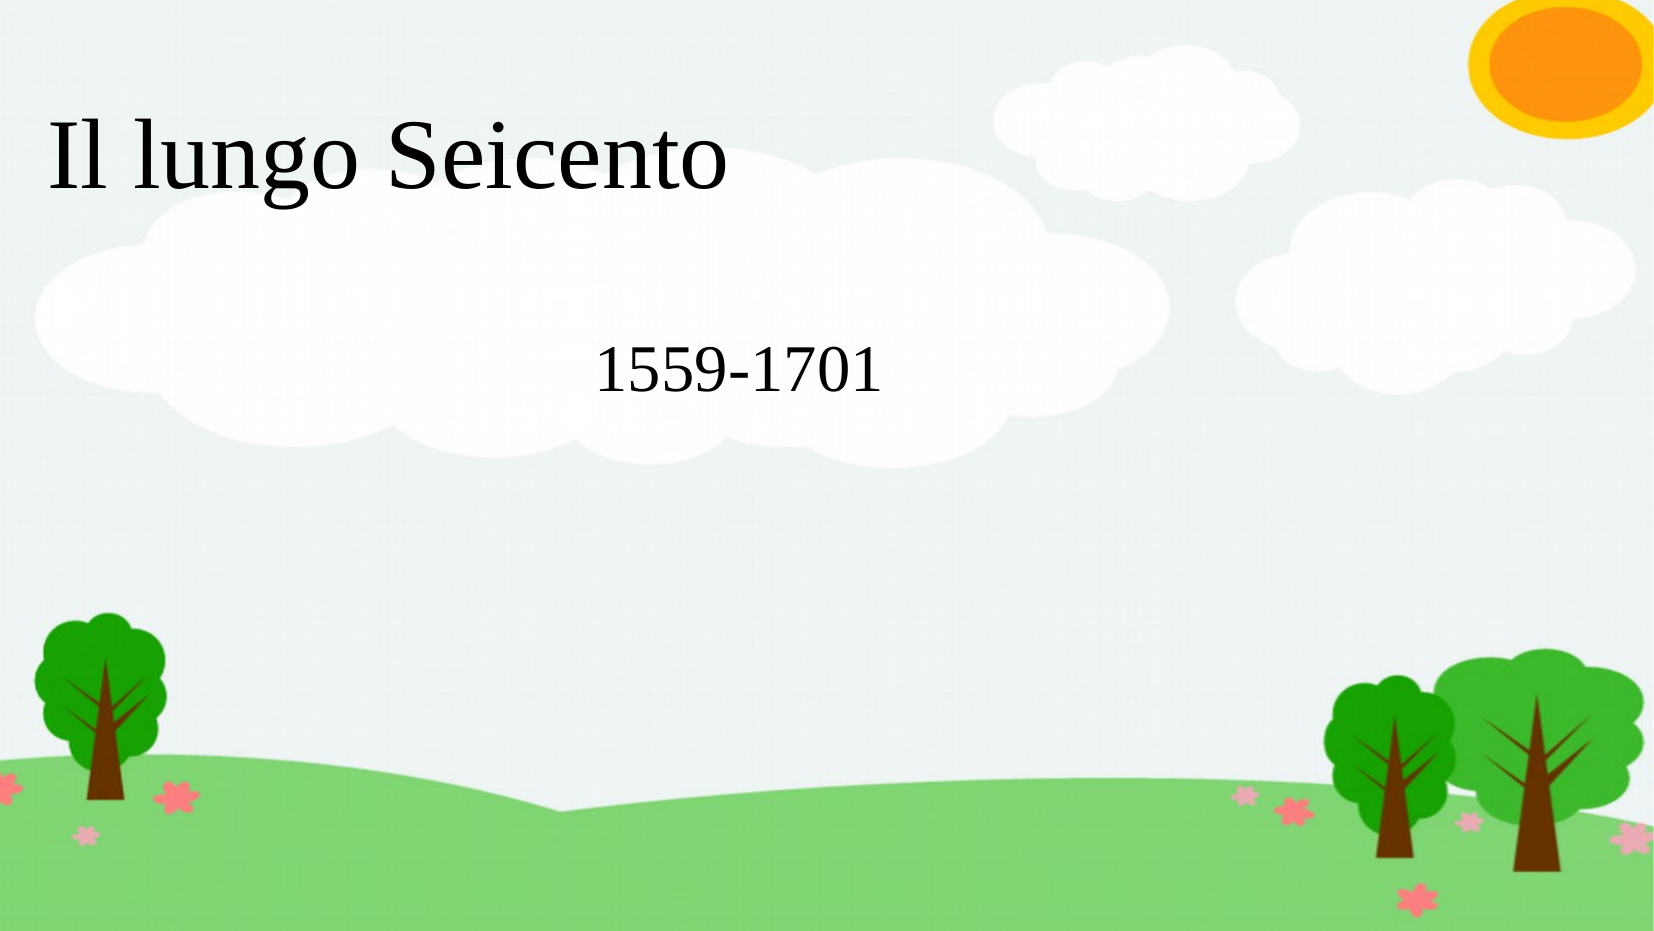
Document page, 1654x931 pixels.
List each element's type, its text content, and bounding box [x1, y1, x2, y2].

title Il lungo Seicento [47, 45, 1512, 265]
subtitle 1559-1701 [446, 294, 1032, 445]
picture [0, 0, 1654, 931]
